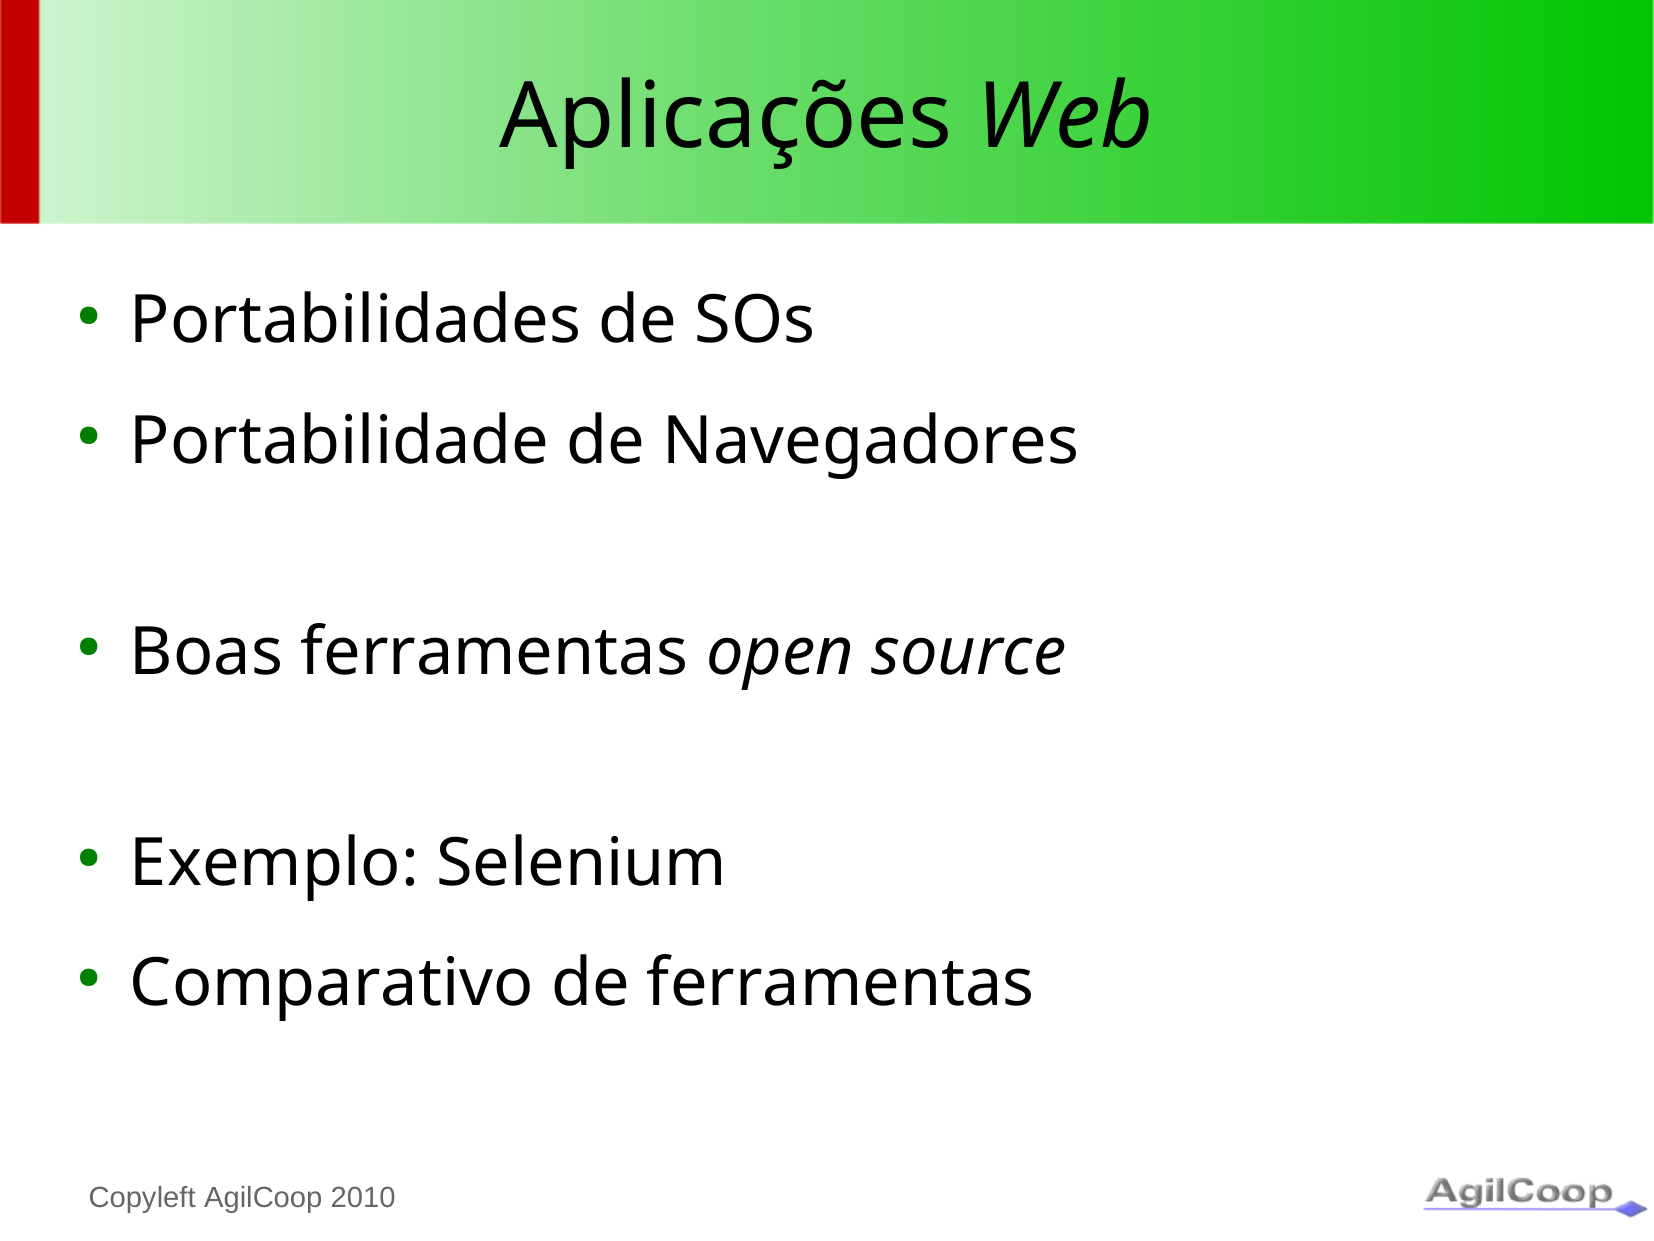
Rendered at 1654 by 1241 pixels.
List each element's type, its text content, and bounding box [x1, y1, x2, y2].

list Portabilidades de SOs Portabilidade de Navegadores Boas ferramentas open source Exemplo: Selenium Comparativo de ferramentas [59, 271, 1607, 1123]
title Aplicações Web [82, 8, 1571, 216]
picture [0, 0, 1654, 1241]
